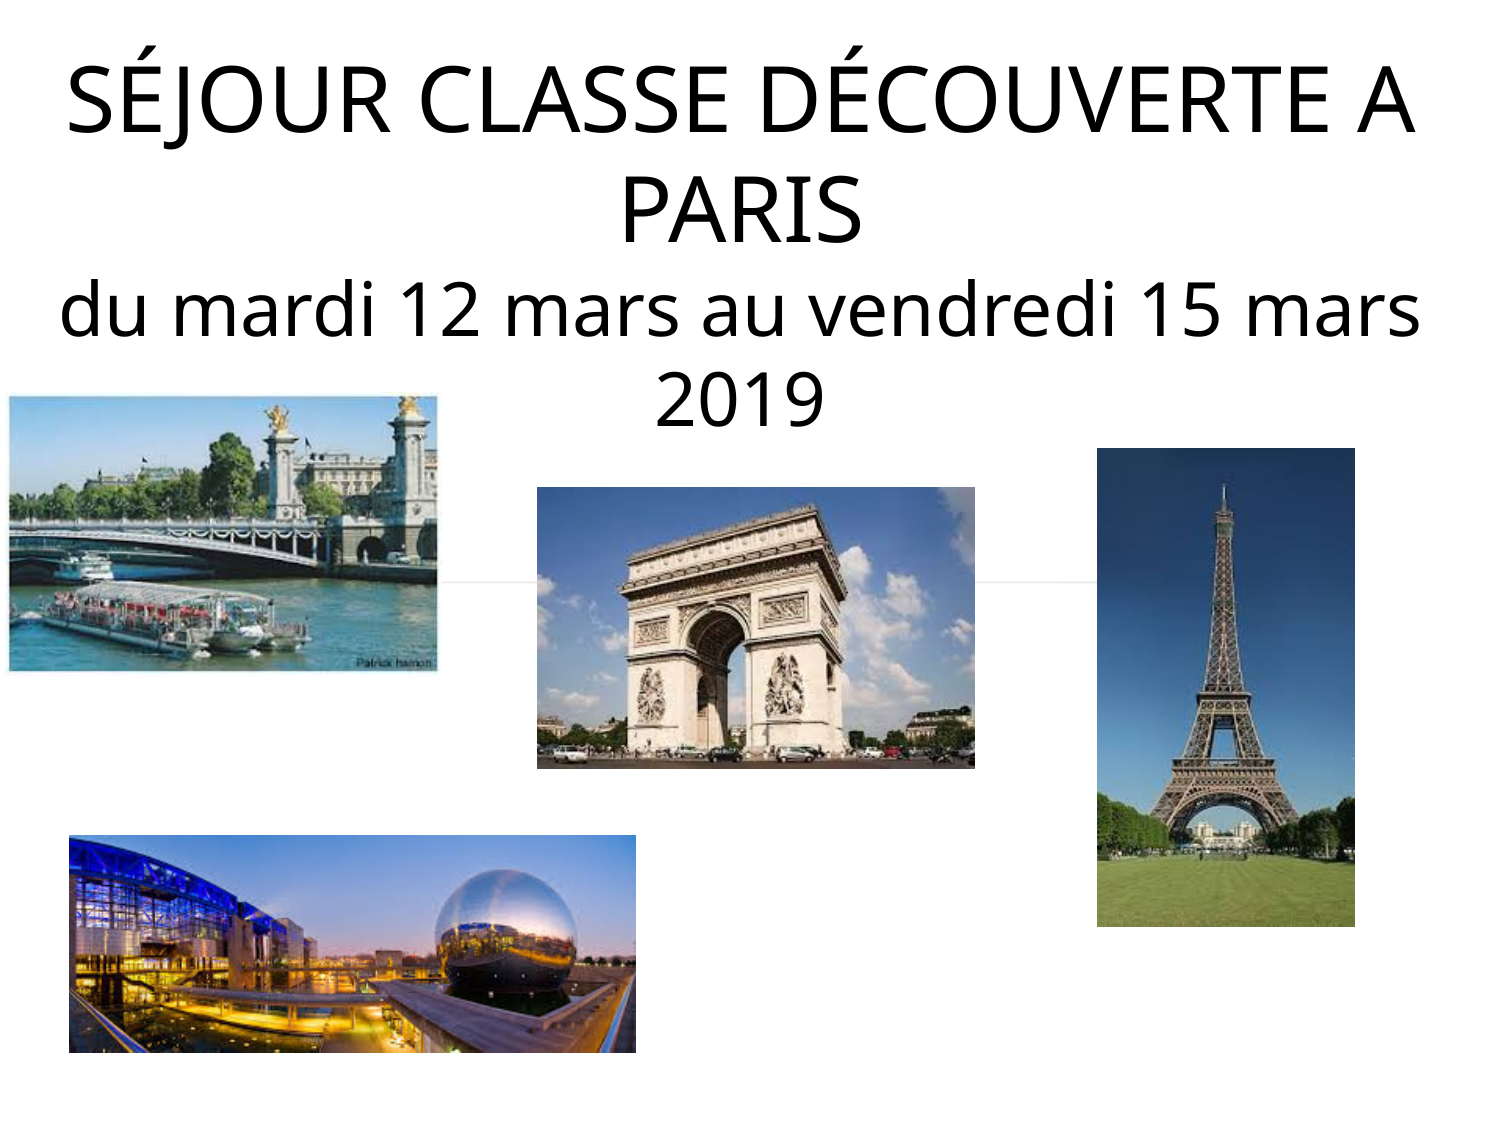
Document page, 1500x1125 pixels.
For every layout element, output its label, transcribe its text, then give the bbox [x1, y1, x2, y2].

picture [69, 835, 636, 1053]
text_box SÉJOUR CLASSE DÉCOUVERTE A PARIS du mardi 12 mars au vendredi 15 mars 2019 [5, 33, 1477, 449]
picture [1097, 448, 1355, 927]
picture [5, 392, 442, 676]
picture [537, 487, 975, 769]
